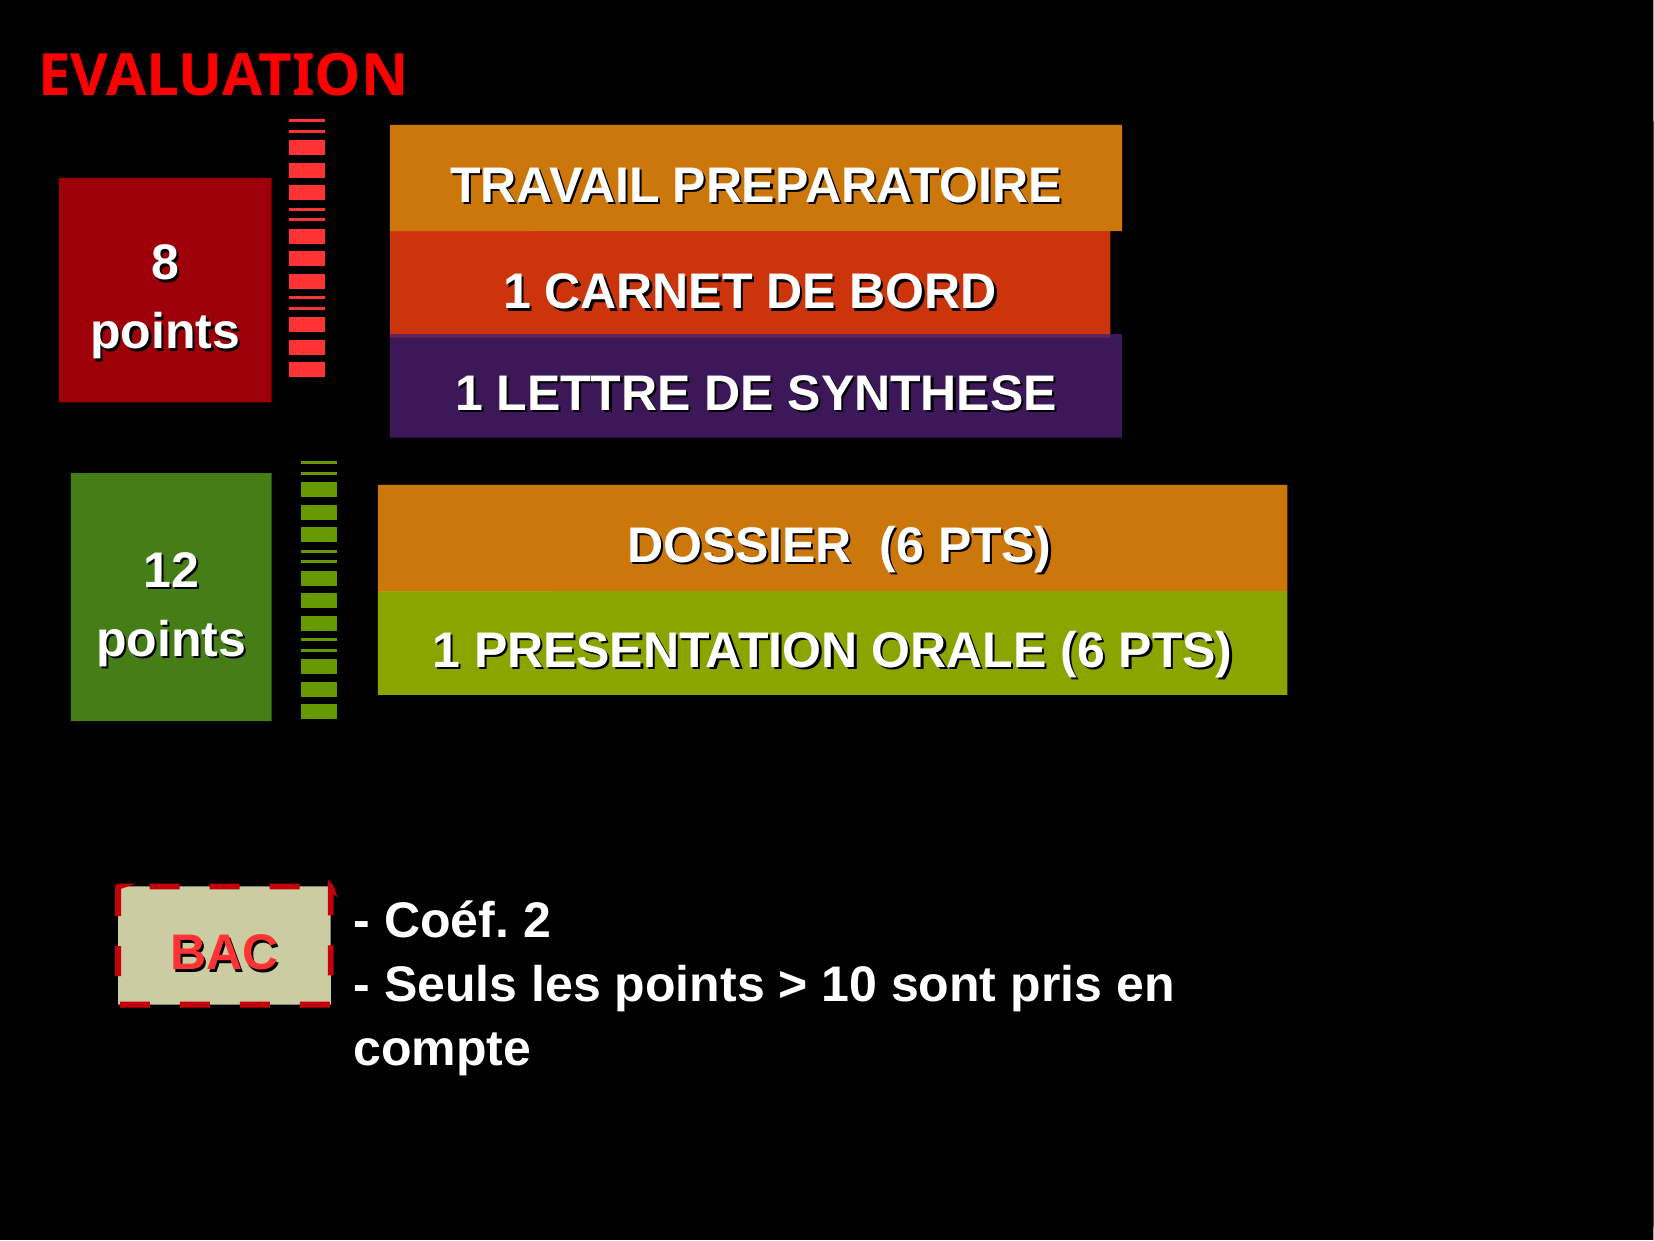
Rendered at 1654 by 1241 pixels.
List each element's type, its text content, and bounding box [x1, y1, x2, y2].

text_box 1 CARNET DE BORD [389, 231, 1111, 334]
text_box EVALUATION [23, 25, 768, 131]
text_box 8 points [59, 177, 272, 403]
text_box TRAVAIL PREPARATOIRE [389, 124, 1123, 232]
text_box - Coéf. 2 - Seuls les points > 10 sont pris en compte [338, 876, 1382, 1076]
text_box 1 PRESENTATION ORALE (6 PTS) [377, 592, 1288, 695]
text_box [0, 118, 1654, 1230]
text_box 1 LETTRE DE SYNTHESE [389, 334, 1123, 438]
text_box BAC [118, 886, 331, 1005]
text_box 12 points [70, 473, 272, 722]
text_box DOSSIER (6 PTS) [377, 484, 1288, 592]
